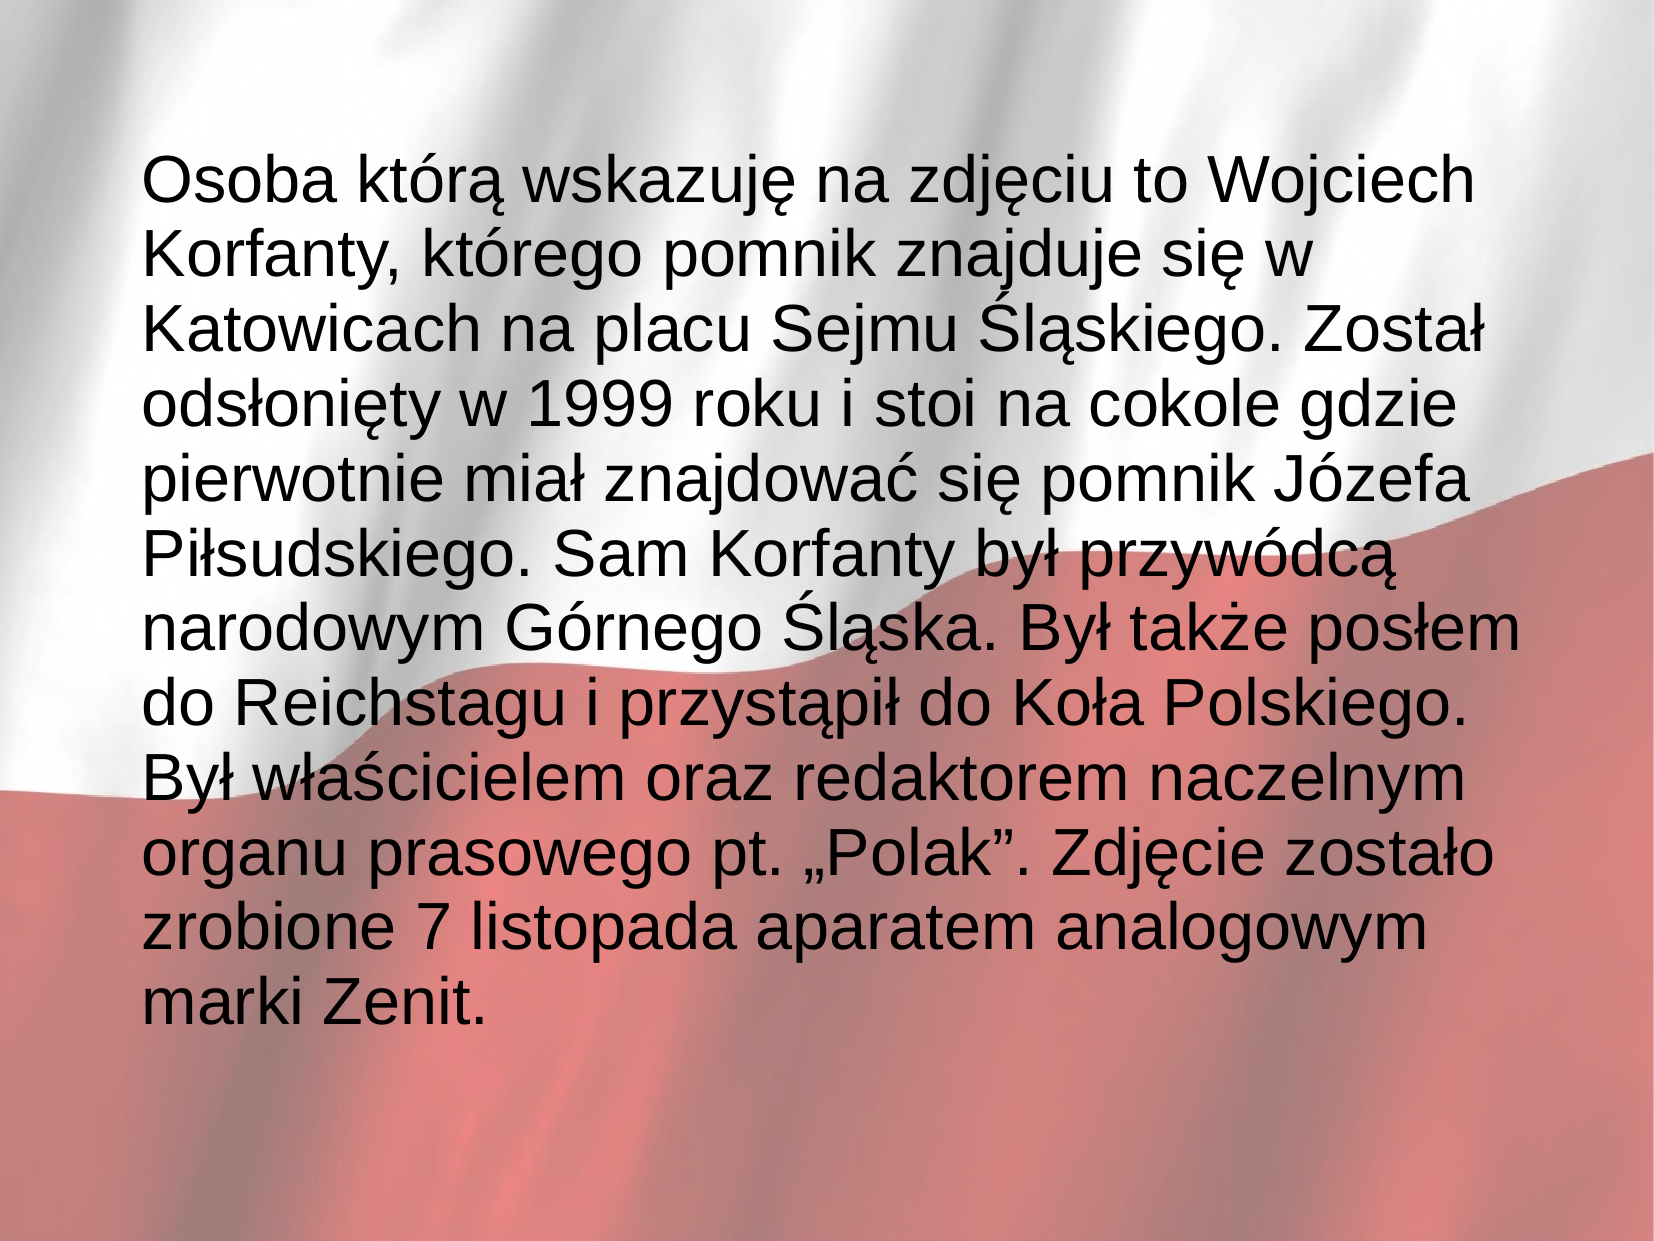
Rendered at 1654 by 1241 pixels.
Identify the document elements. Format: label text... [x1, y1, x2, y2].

list Osoba którą wskazuję na zdjęciu to Wojciech Korfanty, którego pomnik znajduje się w Katowicach na placu Sejmu Śląskiego. Został odsłonięty w 1999 roku i stoi na cokole gdzie pierwotnie miał znajdować się pomnik Józefa Piłsudskiego. Sam Korfanty był przywódcą narodowym Górnego Śląska. Był także posłem do Reichstagu i przystąpił do Koła Polskiego. Był właścicielem oraz redaktorem naczelnym organu prasowego pt. „Polak”. Zdjęcie zostało zrobione 7 listopada aparatem analogowym marki Zenit. [70, 141, 1559, 1229]
picture [0, 0, 1654, 1241]
